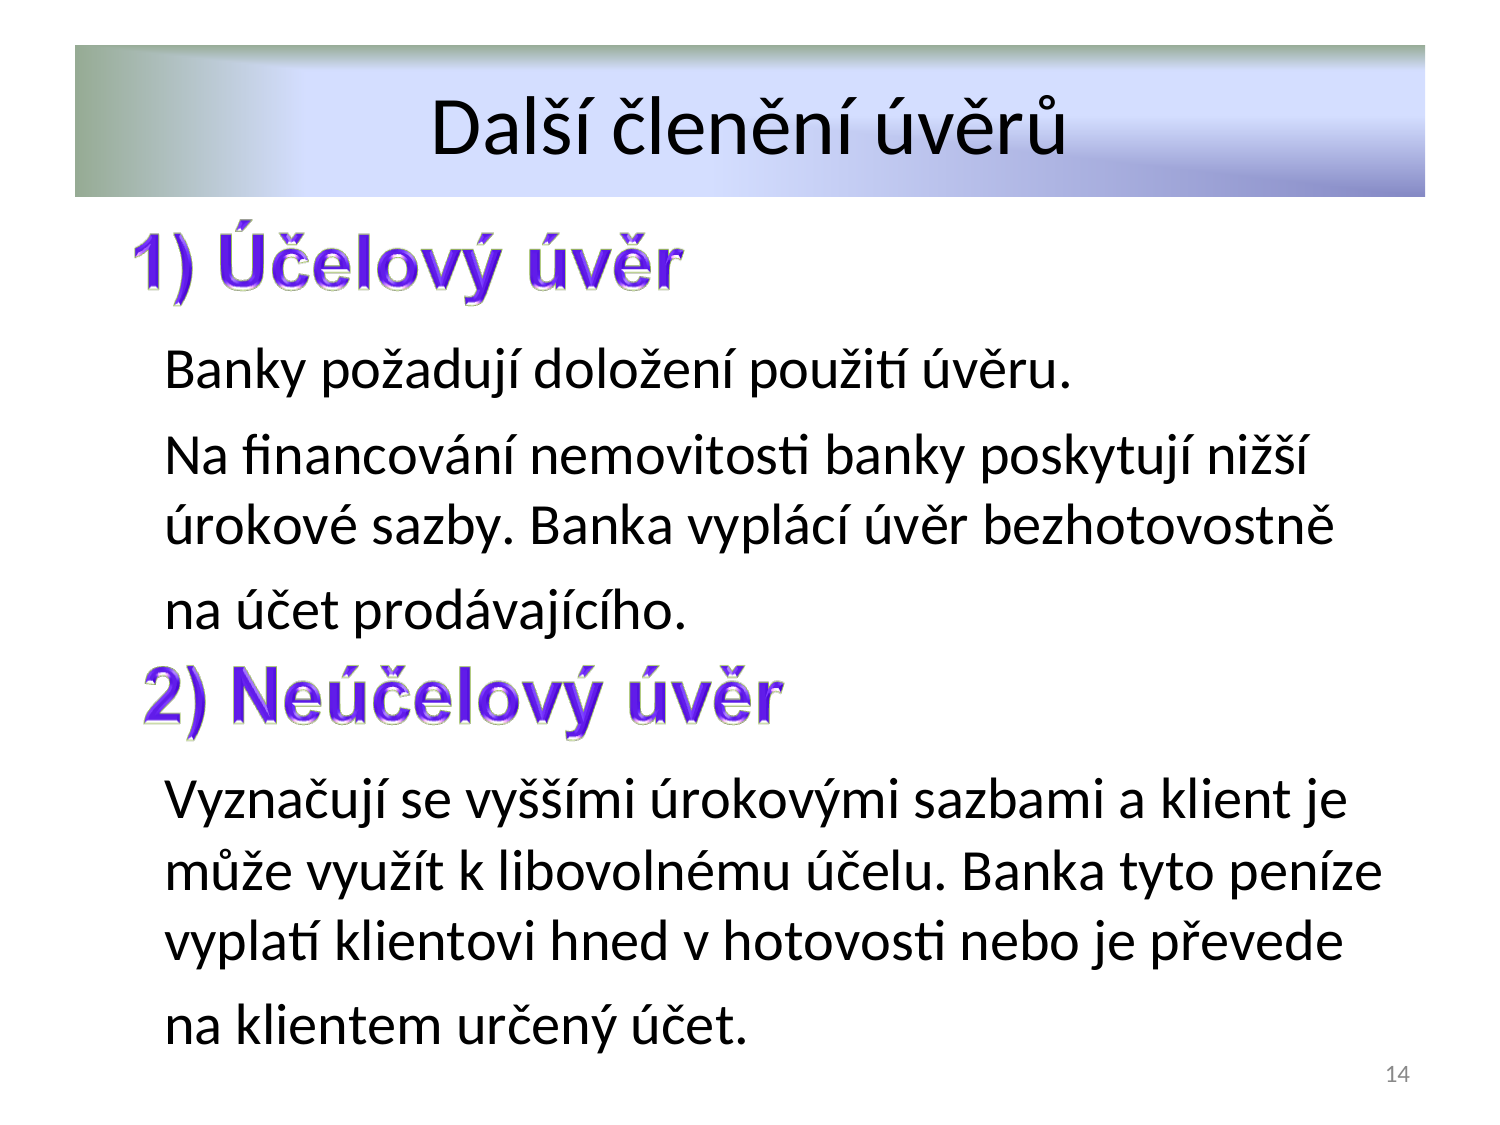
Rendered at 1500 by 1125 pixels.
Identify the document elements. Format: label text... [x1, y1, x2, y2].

list Banky požadují doložení použití úvěru. Na financování nemovitosti banky poskytují nižší úrokové sazby. Banka vyplácí úvěr bezhotovostně na účet prodávajícího. Vyznačují se vyššími úrokovými sazbami a klient je může využít k libovolnému účelu. Banka tyto peníze vyplatí klientovi hned v hotovosti nebo je převede na klientem určený účet. [64, 220, 1447, 1125]
text_box <číslo> [1074, 1042, 1426, 1103]
title Další členění úvěrů [75, 45, 1426, 197]
picture [82, 190, 730, 316]
picture [95, 621, 830, 752]
